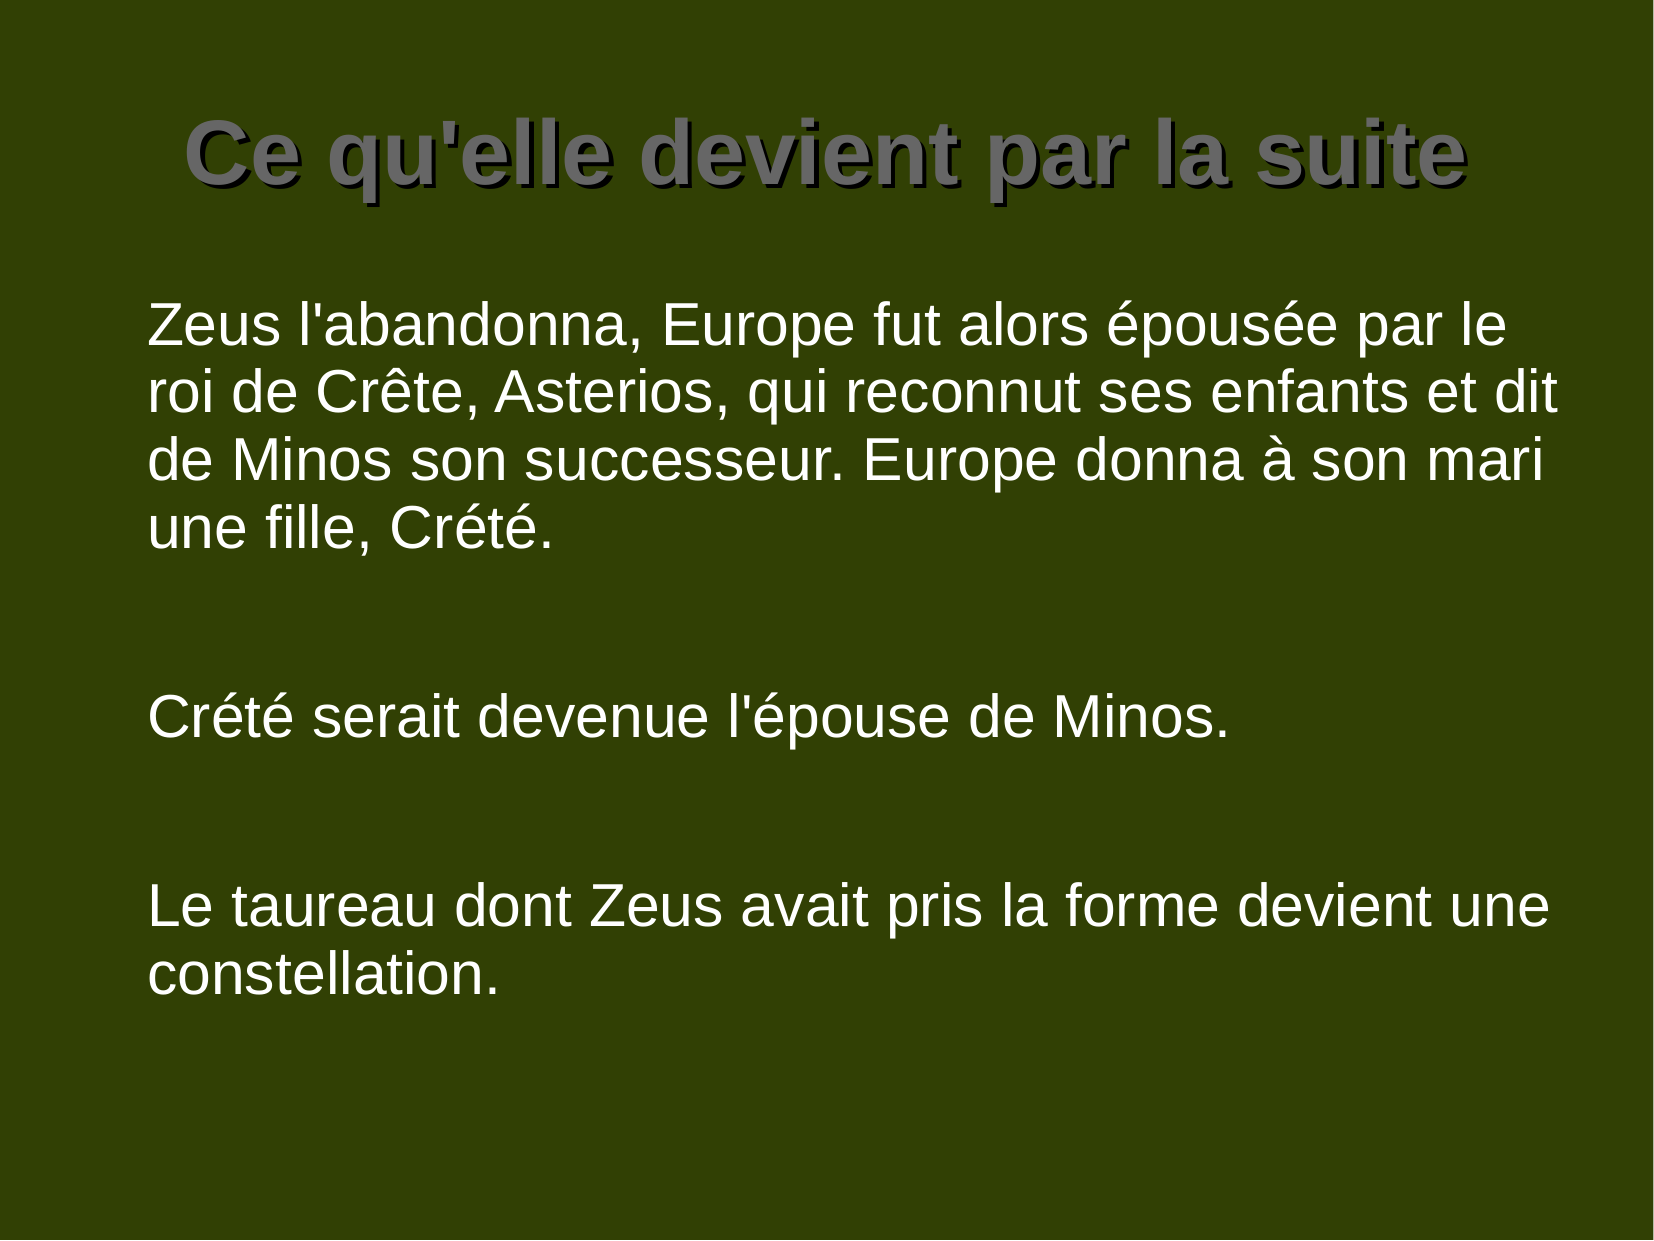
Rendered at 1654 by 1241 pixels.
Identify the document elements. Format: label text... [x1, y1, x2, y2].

title Ce qu'elle devient par la suite [82, 49, 1571, 257]
list Zeus l'abandonna, Europe fut alors épousée par le roi de Crête, Asterios, qui reconnut ses enfants et dit de Minos son successeur. Europe donna à son mari une fille, Crété. Crété serait devenue l'épouse de Minos. Le taureau dont Zeus avait pris la forme devient une constellation. [82, 290, 1571, 1010]
